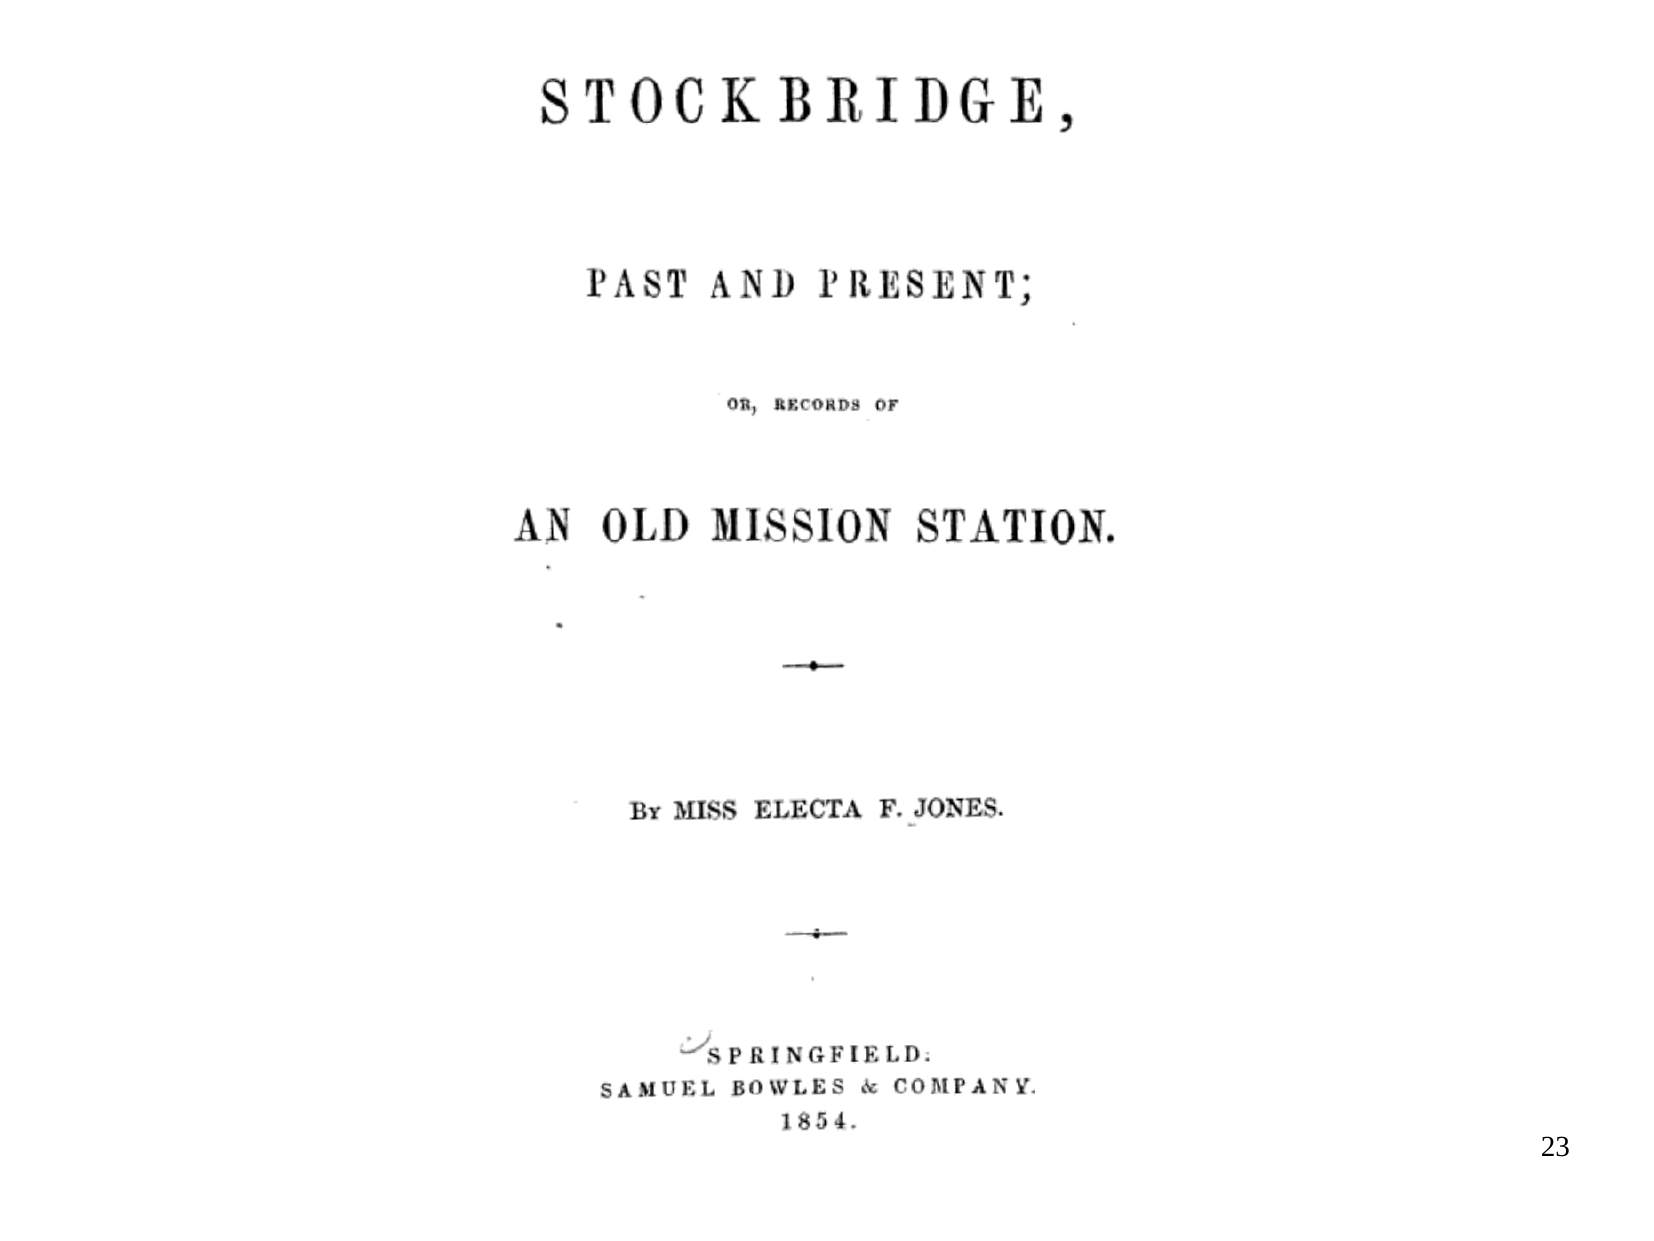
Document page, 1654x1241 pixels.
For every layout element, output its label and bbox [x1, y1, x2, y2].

picture [482, 26, 1171, 1174]
